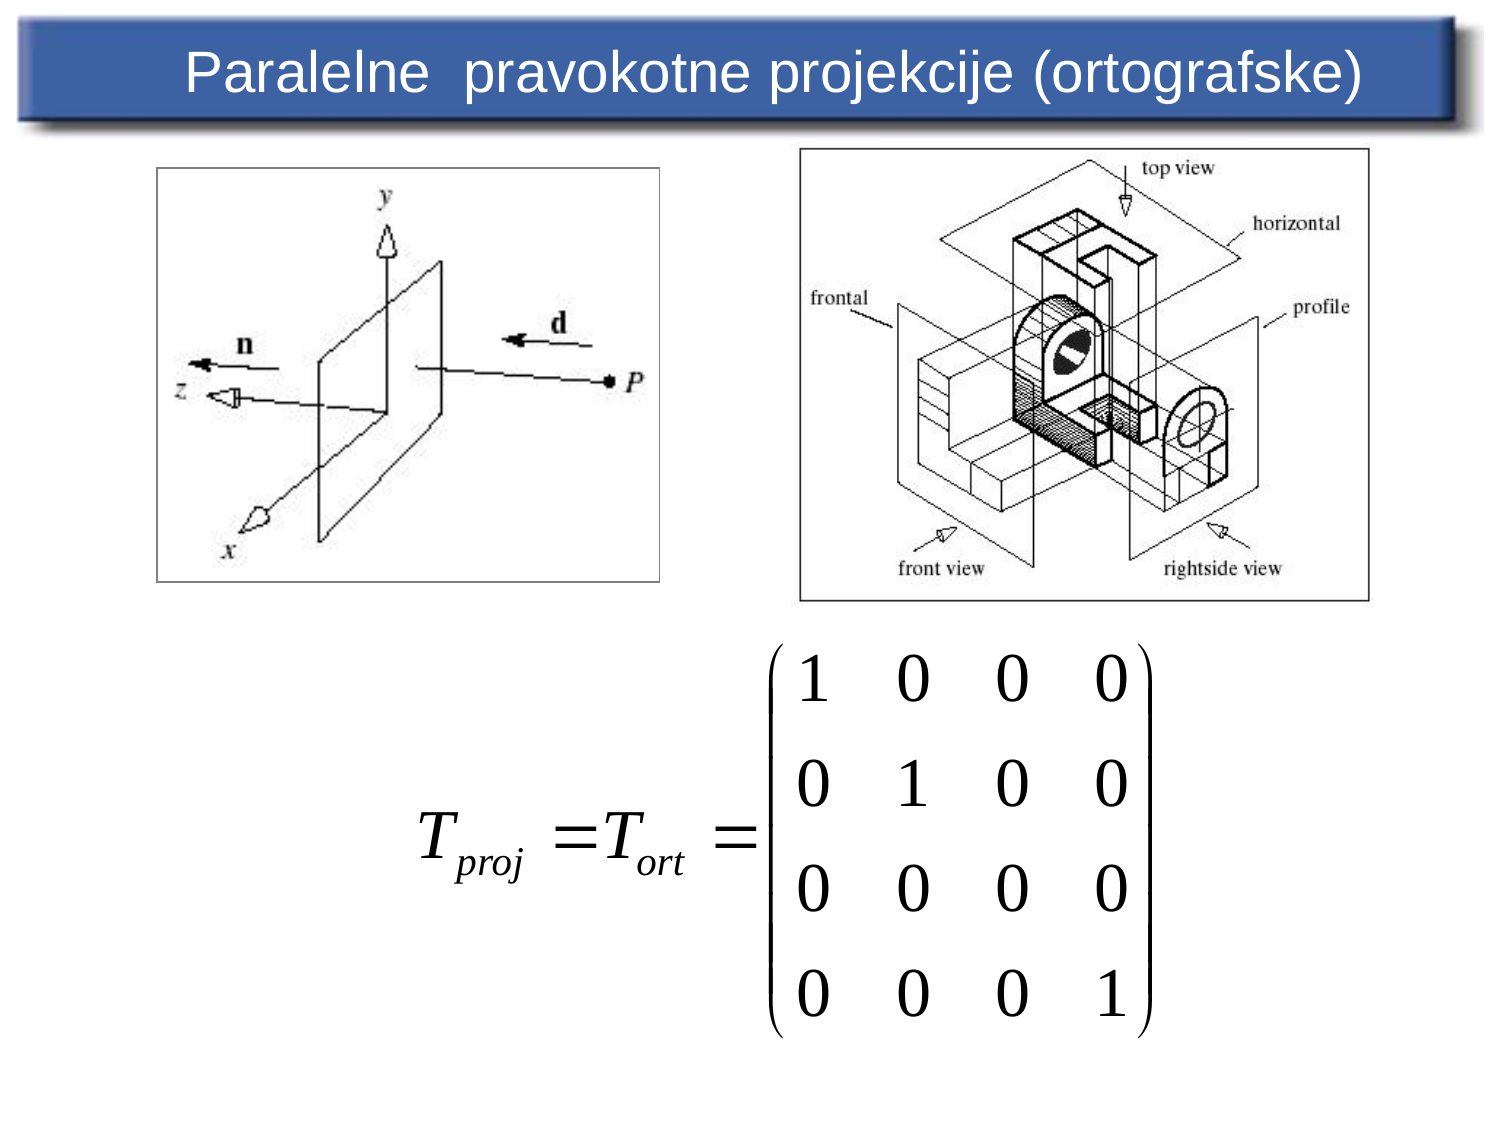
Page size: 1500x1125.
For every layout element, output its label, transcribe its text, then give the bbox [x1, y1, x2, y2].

text_box Paralelne pravokotne projekcije (ortografske) [48, 26, 1500, 112]
picture [157, 169, 659, 582]
picture [16, 13, 1484, 609]
chart [408, 631, 1175, 1051]
